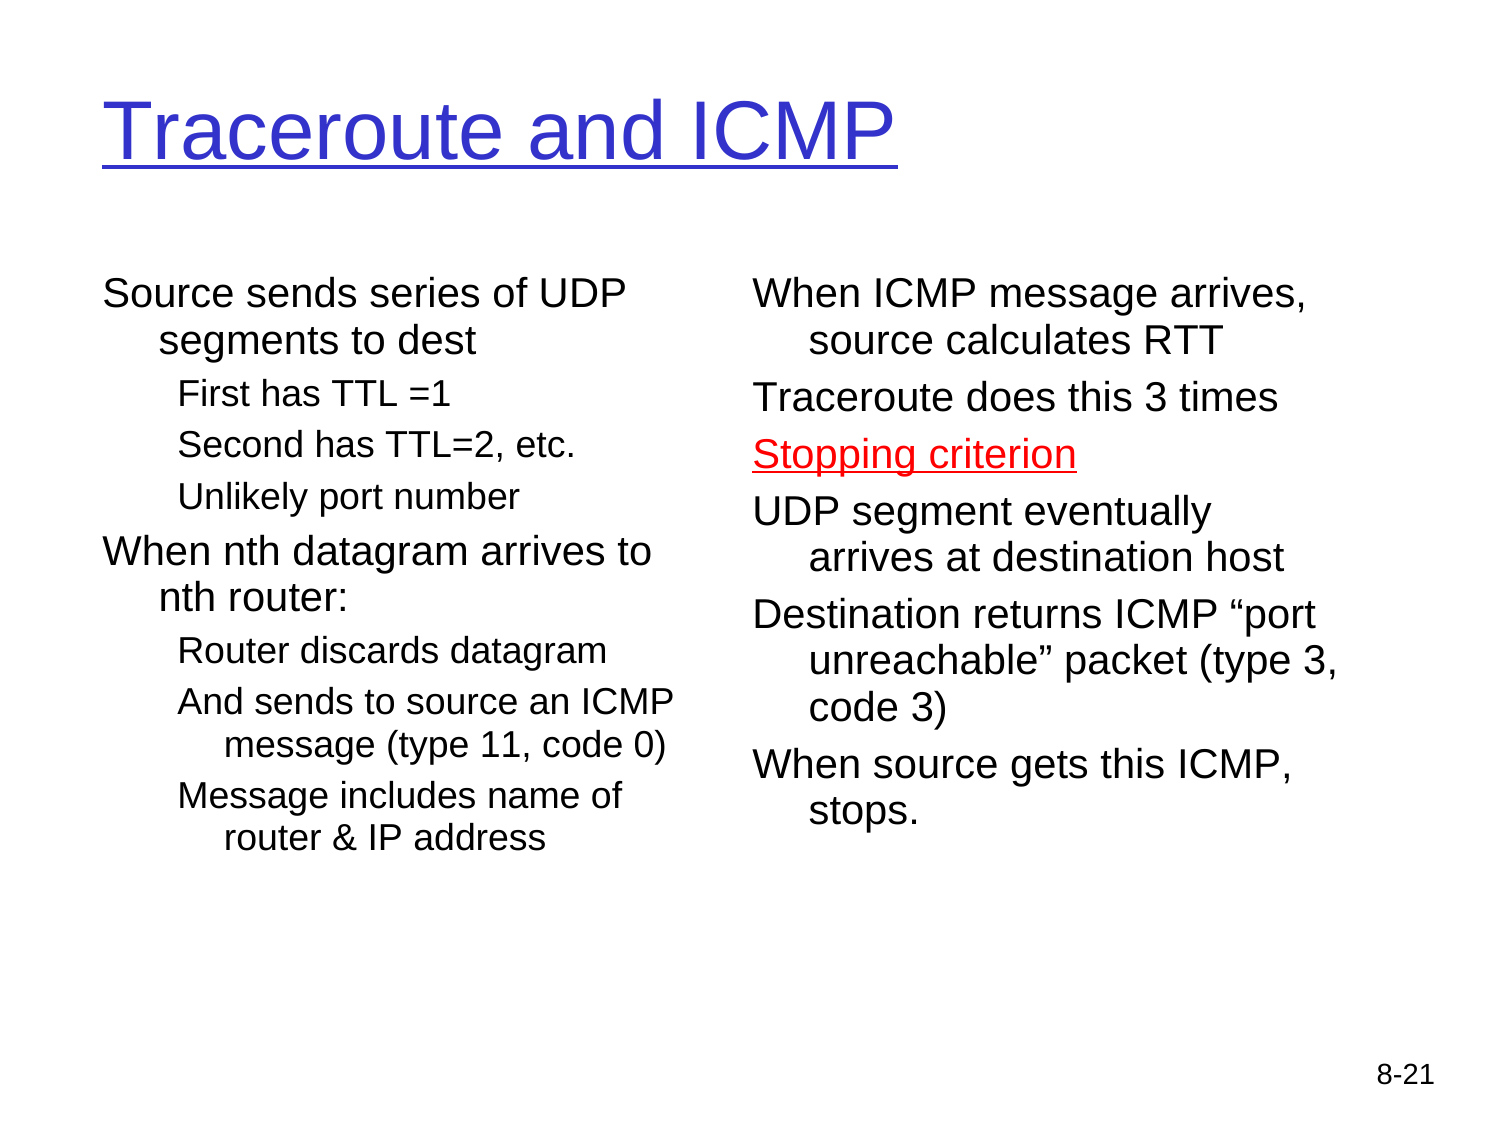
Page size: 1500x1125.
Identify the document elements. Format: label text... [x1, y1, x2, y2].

list Source sends series of UDP segments to dest First has TTL =1 Second has TTL=2, etc. Unlikely port number When nth datagram arrives to nth router: Router discards datagram And sends to source an ICMP message (type 11, code 0) Message includes name of router & IP address [87, 262, 713, 1026]
title Traceroute and ICMP [87, 37, 1363, 225]
list When ICMP message arrives, source calculates RTT Traceroute does this 3 times Stopping criterion UDP segment eventually arrives at destination host Destination returns ICMP “port unreachable” packet (type 3, code 3) When source gets this ICMP, stops. [737, 262, 1363, 1026]
